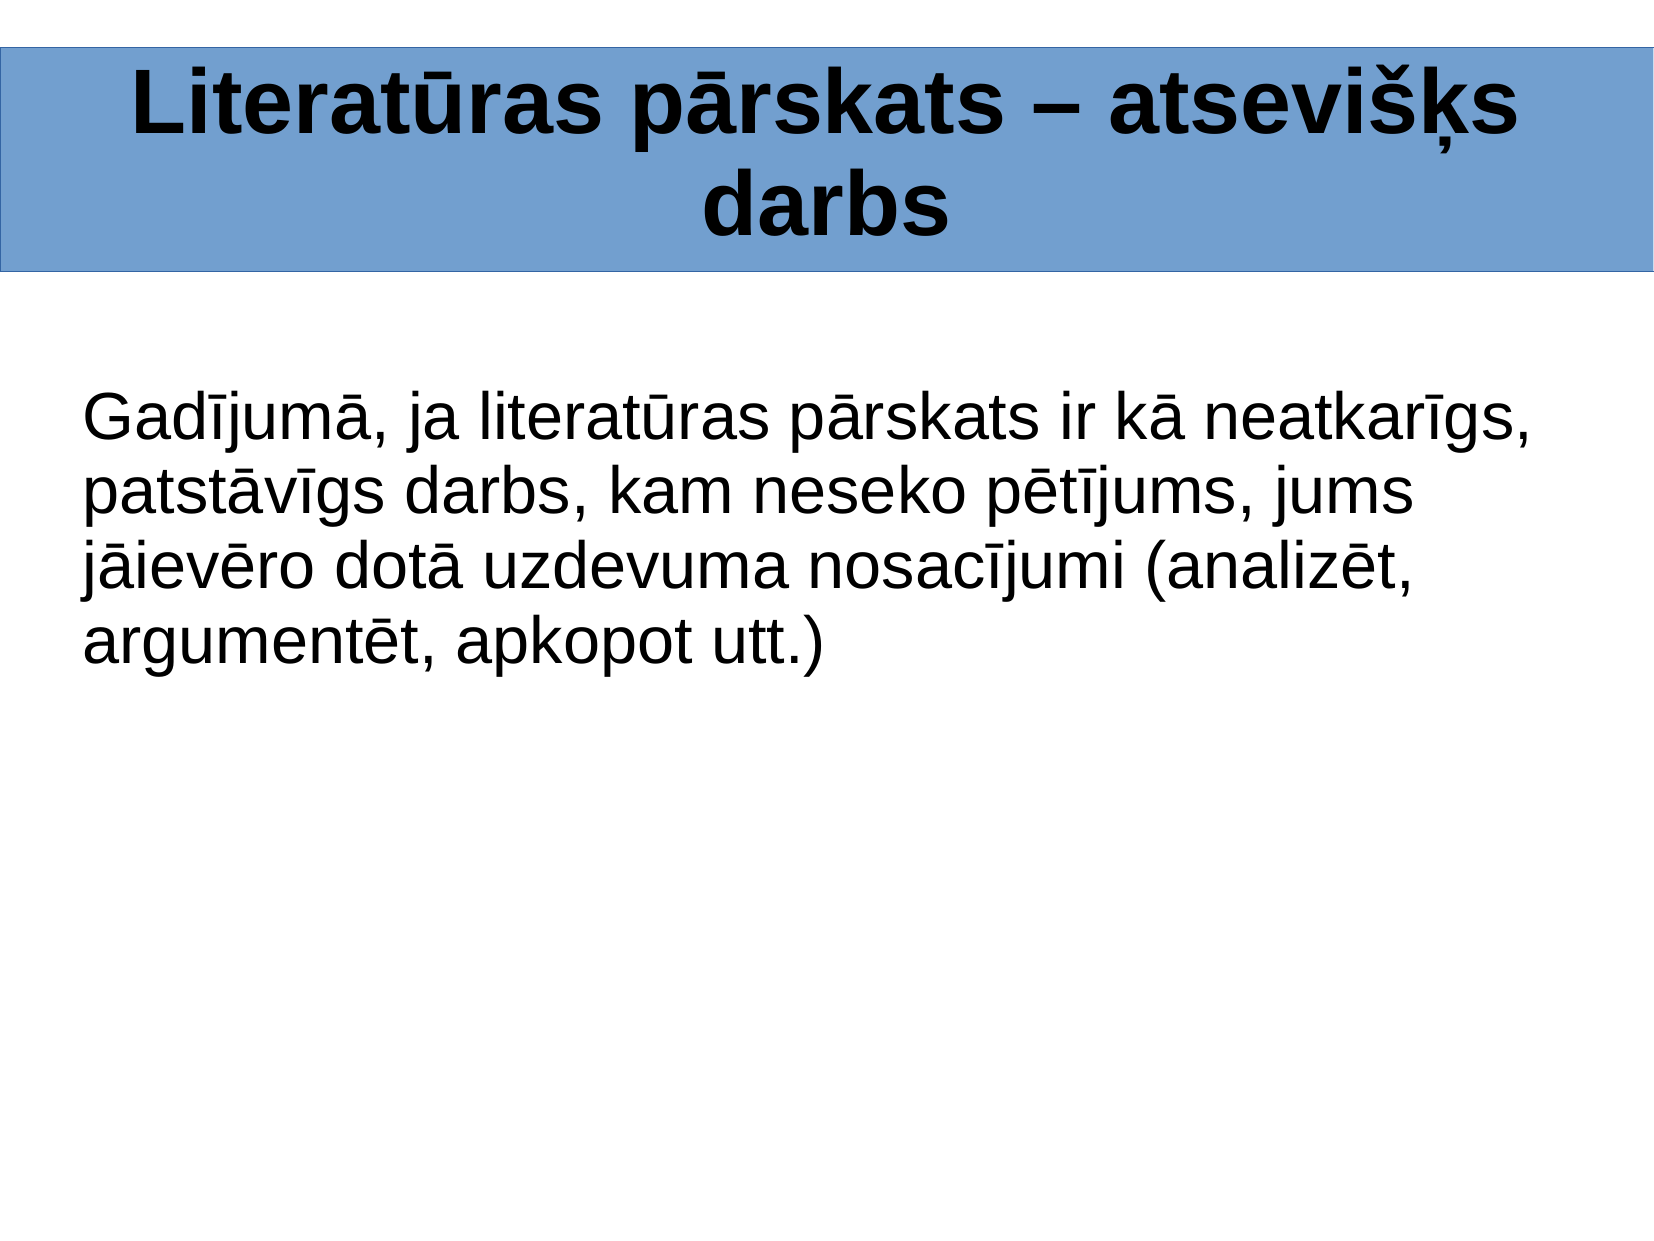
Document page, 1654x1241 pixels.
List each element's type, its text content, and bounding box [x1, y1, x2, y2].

text_box [0, 47, 1654, 272]
list Gadījumā, ja literatūras pārskats ir kā neatkarīgs, patstāvīgs darbs, kam neseko pētījums, jums jāievēro dotā uzdevuma nosacījumi (analizēt, argumentēt, apkopot utt.) [82, 378, 1619, 1099]
title Literatūras pārskats – atsevišķs darbs [82, 49, 1571, 257]
